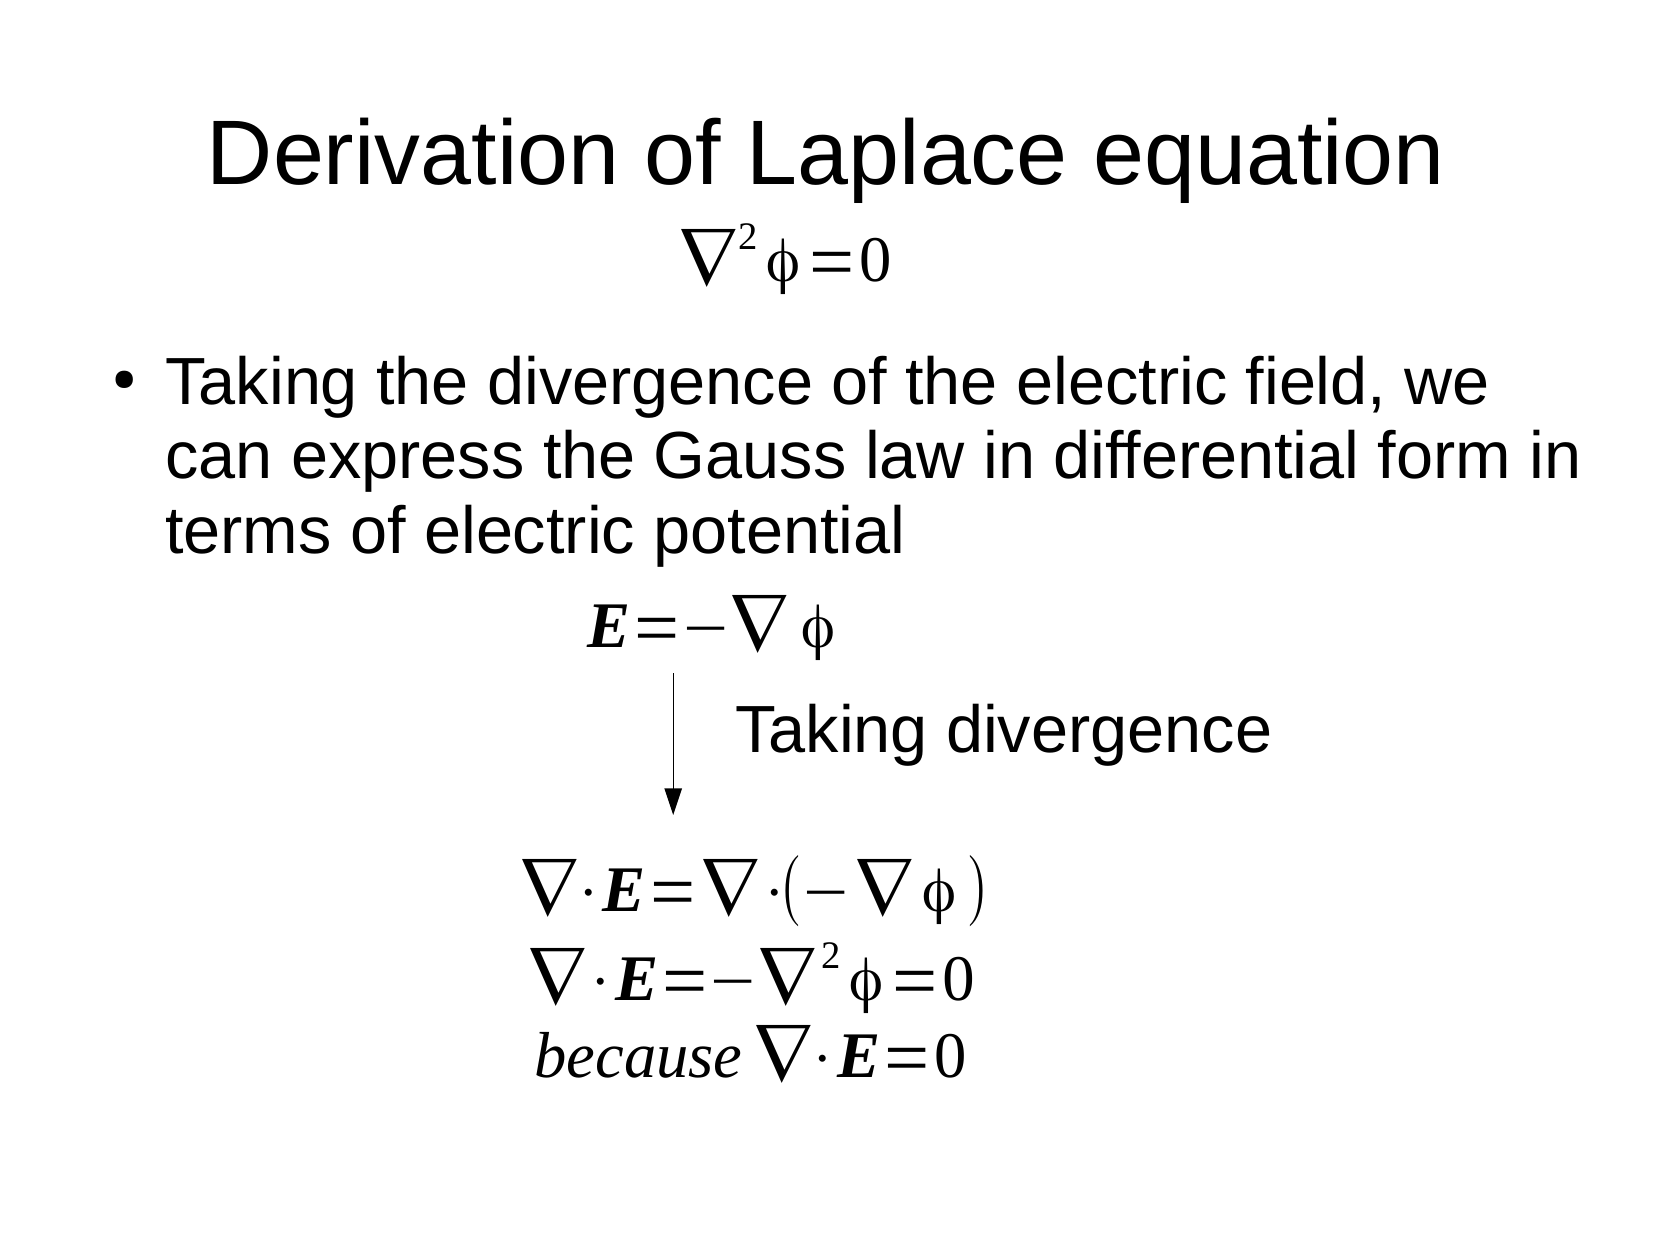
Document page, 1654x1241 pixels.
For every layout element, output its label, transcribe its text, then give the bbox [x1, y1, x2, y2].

chart [566, 590, 856, 665]
list Taking the divergence of the electric field, we can express the Gauss law in differential form in terms of electric potential [94, 343, 1583, 1063]
chart [501, 850, 1004, 1091]
chart [661, 212, 910, 297]
title Derivation of Laplace equation [82, 49, 1571, 257]
text_box Taking divergence [720, 685, 1347, 775]
